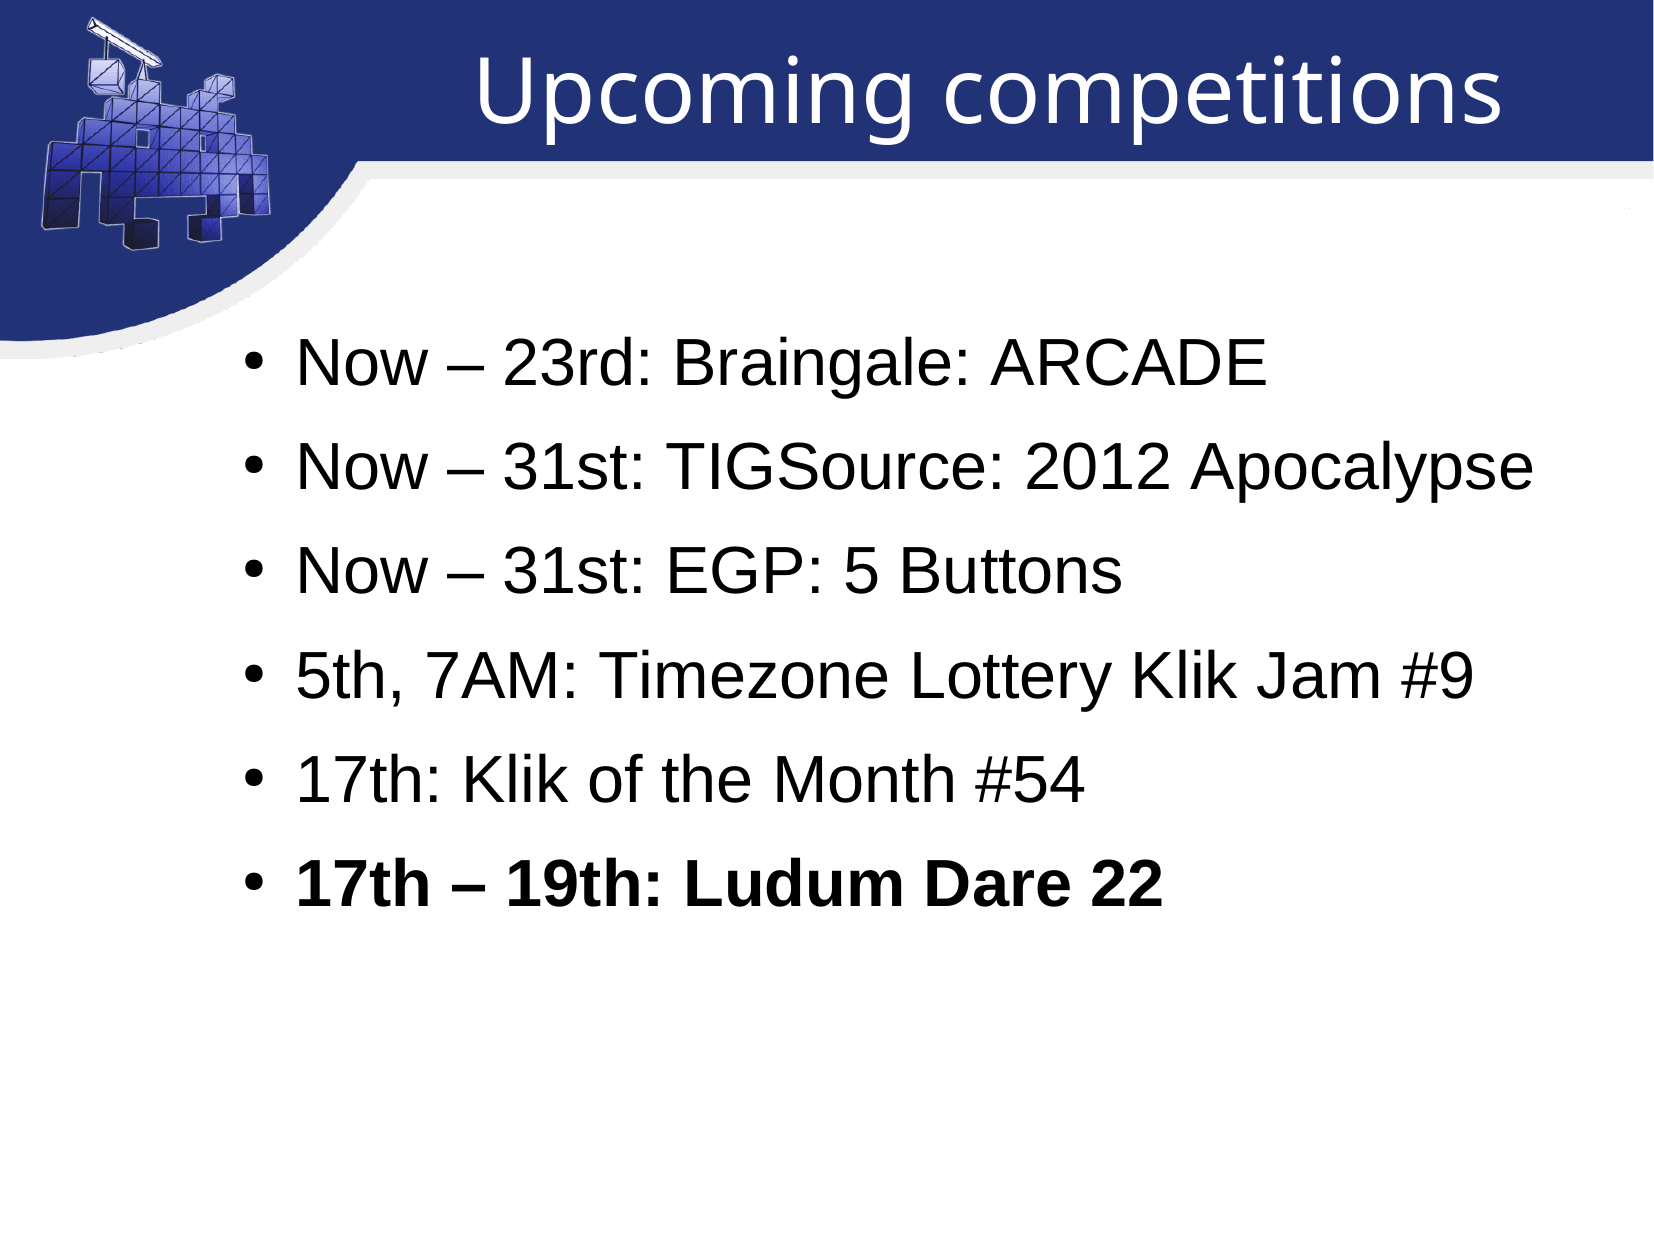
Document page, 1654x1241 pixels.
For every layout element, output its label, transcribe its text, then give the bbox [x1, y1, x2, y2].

list Now – 23rd: Braingale: ARCADE Now – 31st: TIGSource: 2012 Apocalypse Now – 31st: EGP: 5 Buttons 5th, 7AM: Timezone Lottery Klik Jam #9 17th: Klik of the Month #54 17th – 19th: Ludum Dare 22 [206, 324, 1595, 1078]
picture [0, 0, 1654, 443]
title Upcoming competitions [354, 35, 1625, 142]
